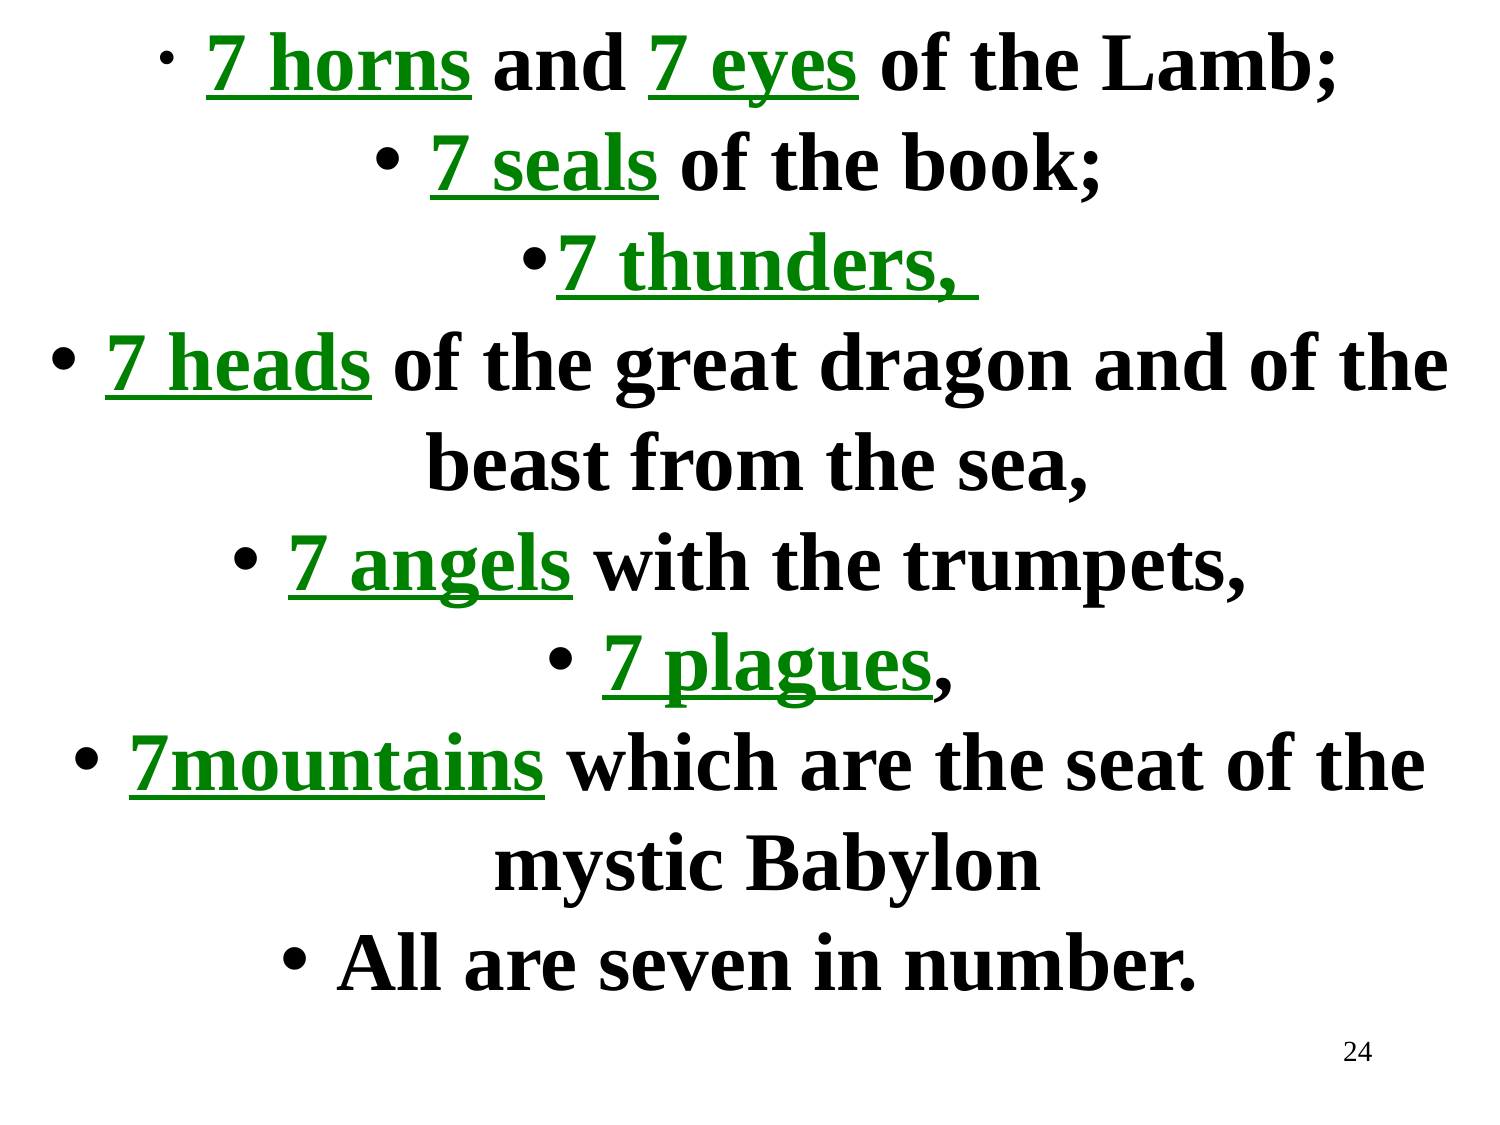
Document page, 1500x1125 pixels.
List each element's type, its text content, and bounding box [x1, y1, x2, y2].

text_box 7 horns and 7 eyes of the Lamb; 7 seals of the book; 7 thunders, 7 heads of the great dragon and of the beast from the sea, 7 angels with the trumpets, 7 plagues, 7mountains which are the seat of the mystic Babylon All are seven in number. [0, 0, 1500, 1115]
